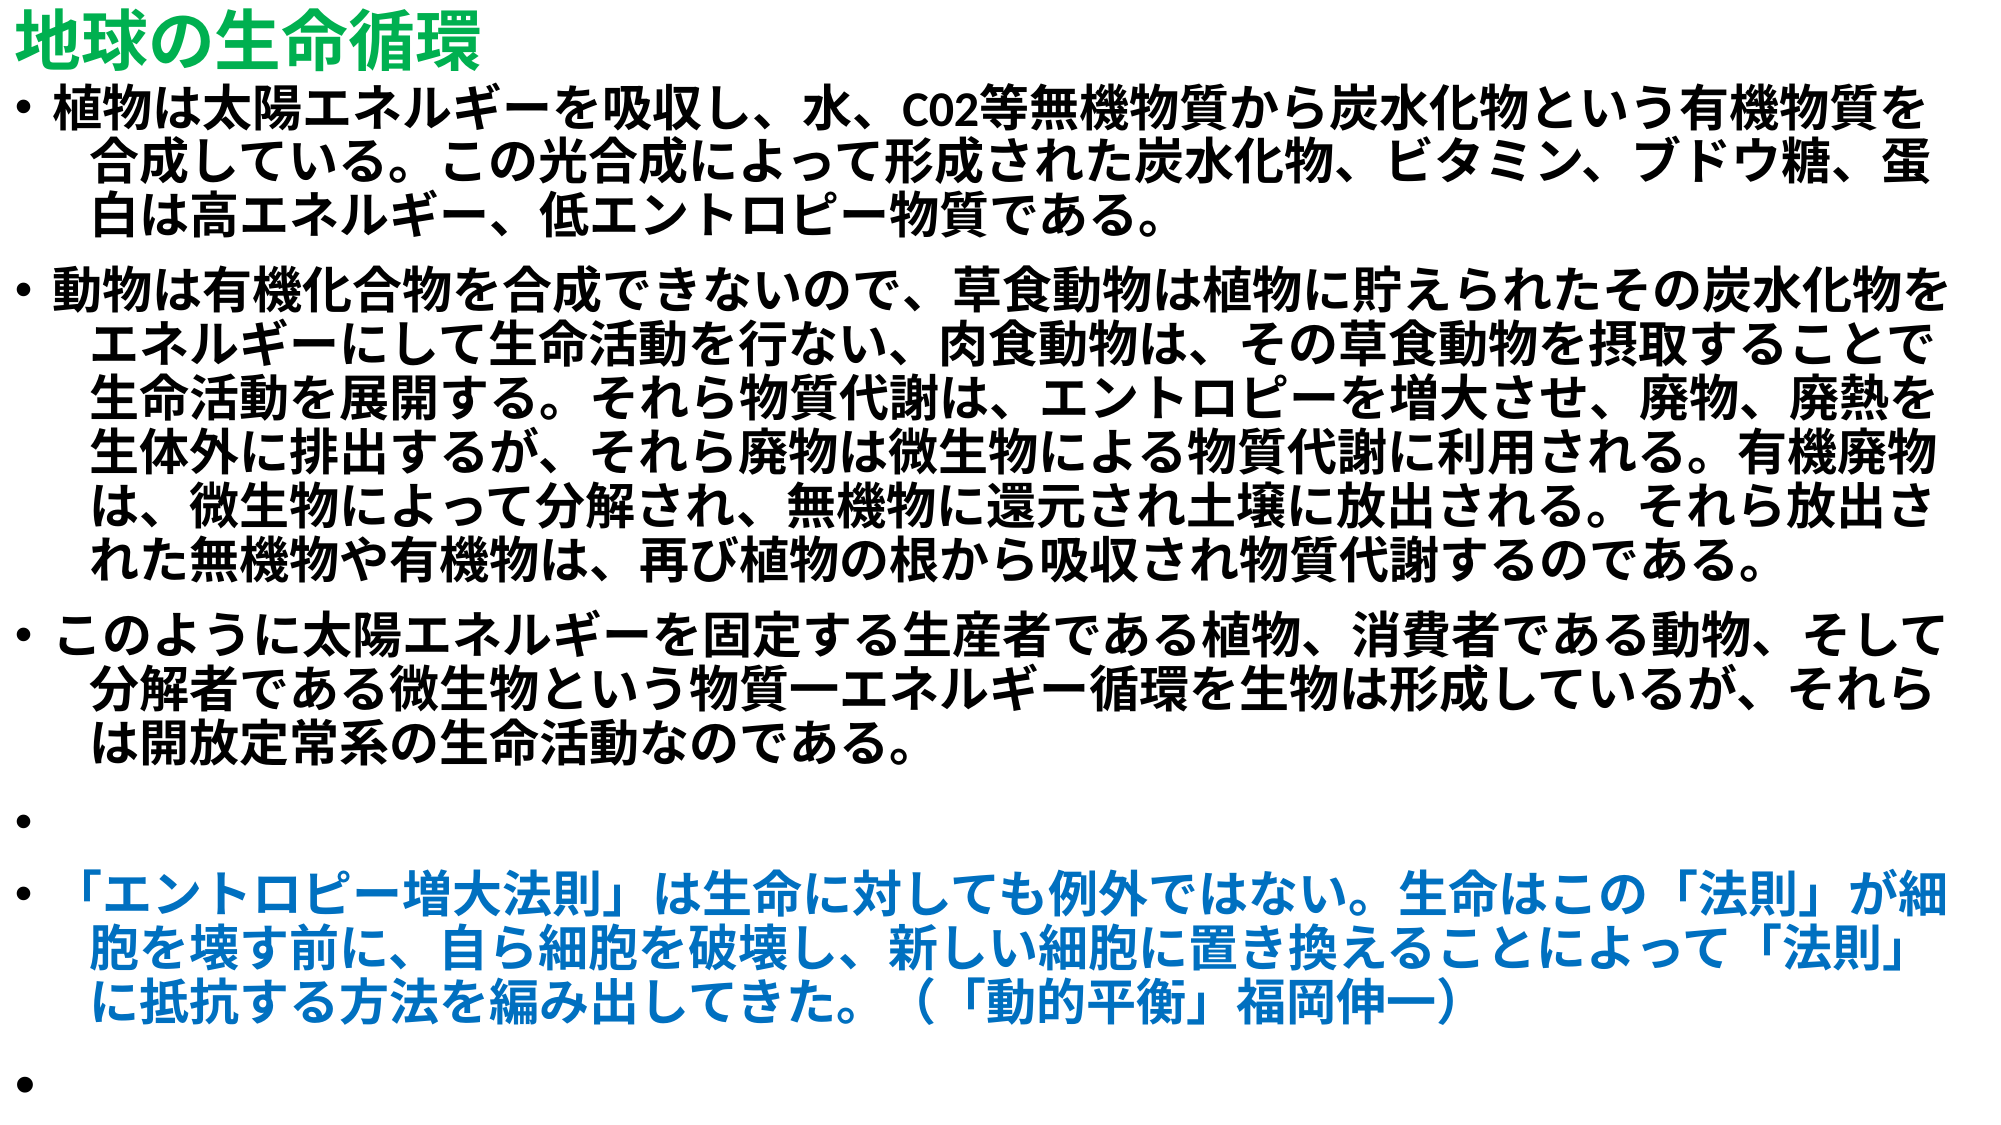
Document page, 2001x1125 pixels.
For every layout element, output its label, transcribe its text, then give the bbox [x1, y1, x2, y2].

list 植物は太陽エネルギーを吸収し、水、C02等無機物質から炭水化物という有機物質を合成している。この光合成によって形成された炭水化物、ビタミン、ブドウ糖、蛋白は高エネルギー、低エントロピー物質である。 動物は有機化合物を合成できないので、草食動物は植物に貯えられたその炭水化物をエネルギーにして生命活動を行ない、肉食動物は、その草食動物を摂取することで生命活動を展開する。それら物質代謝は、エントロピーを増大させ、廃物、廃熱を生体外に排出するが、それら廃物は微生物による物質代謝に利用される。有機廃物は、微生物によって分解され、無機物に還元され土壌に放出される。それら放出された無機物や有機物は、再び植物の根から吸収され物質代謝するのである。 このように太陽エネルギーを固定する生産者である植物、消費者である動物、そして分解者である微生物という物質一エネルギー循環を生物は形成しているが、それらは開放定常系の生命活動なのである。 「エントロピー増大法則」は生命に対しても例外ではない。生命はこの「法則」が細胞を壊す前に、自ら細胞を破壊し、新しい細胞に置き換えることによって「法則」に抵抗する方法を編み出してきた。（「動的平衡」福岡伸一） [0, 75, 1992, 1125]
title 地球の生命循環 [0, 0, 1992, 75]
